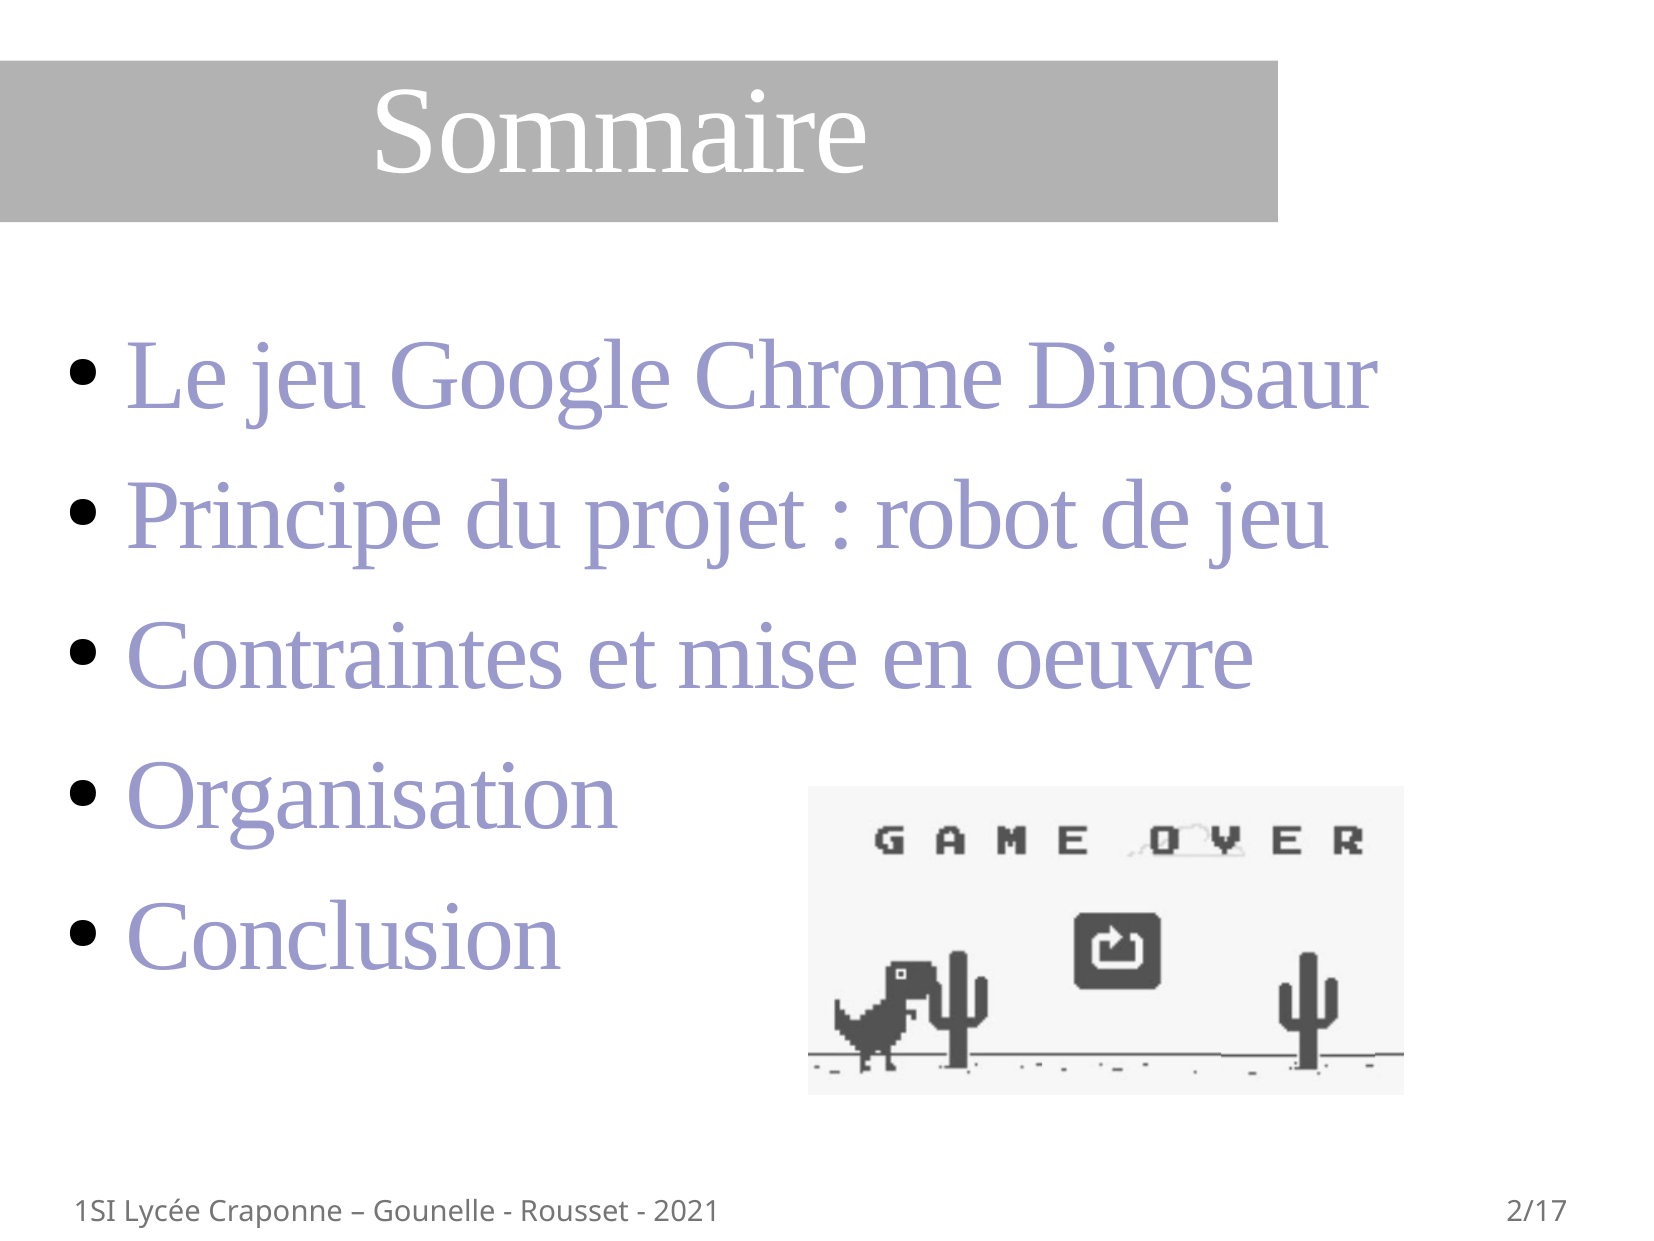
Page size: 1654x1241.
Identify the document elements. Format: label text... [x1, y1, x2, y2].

text_box Le jeu Google Chrome Dinosaur Principe du projet : robot de jeu Contraintes et mise en oeuvre Organisation Conclusion [64, 319, 1639, 1095]
text_box Sommaire [0, 60, 1278, 223]
picture [808, 786, 1404, 1095]
